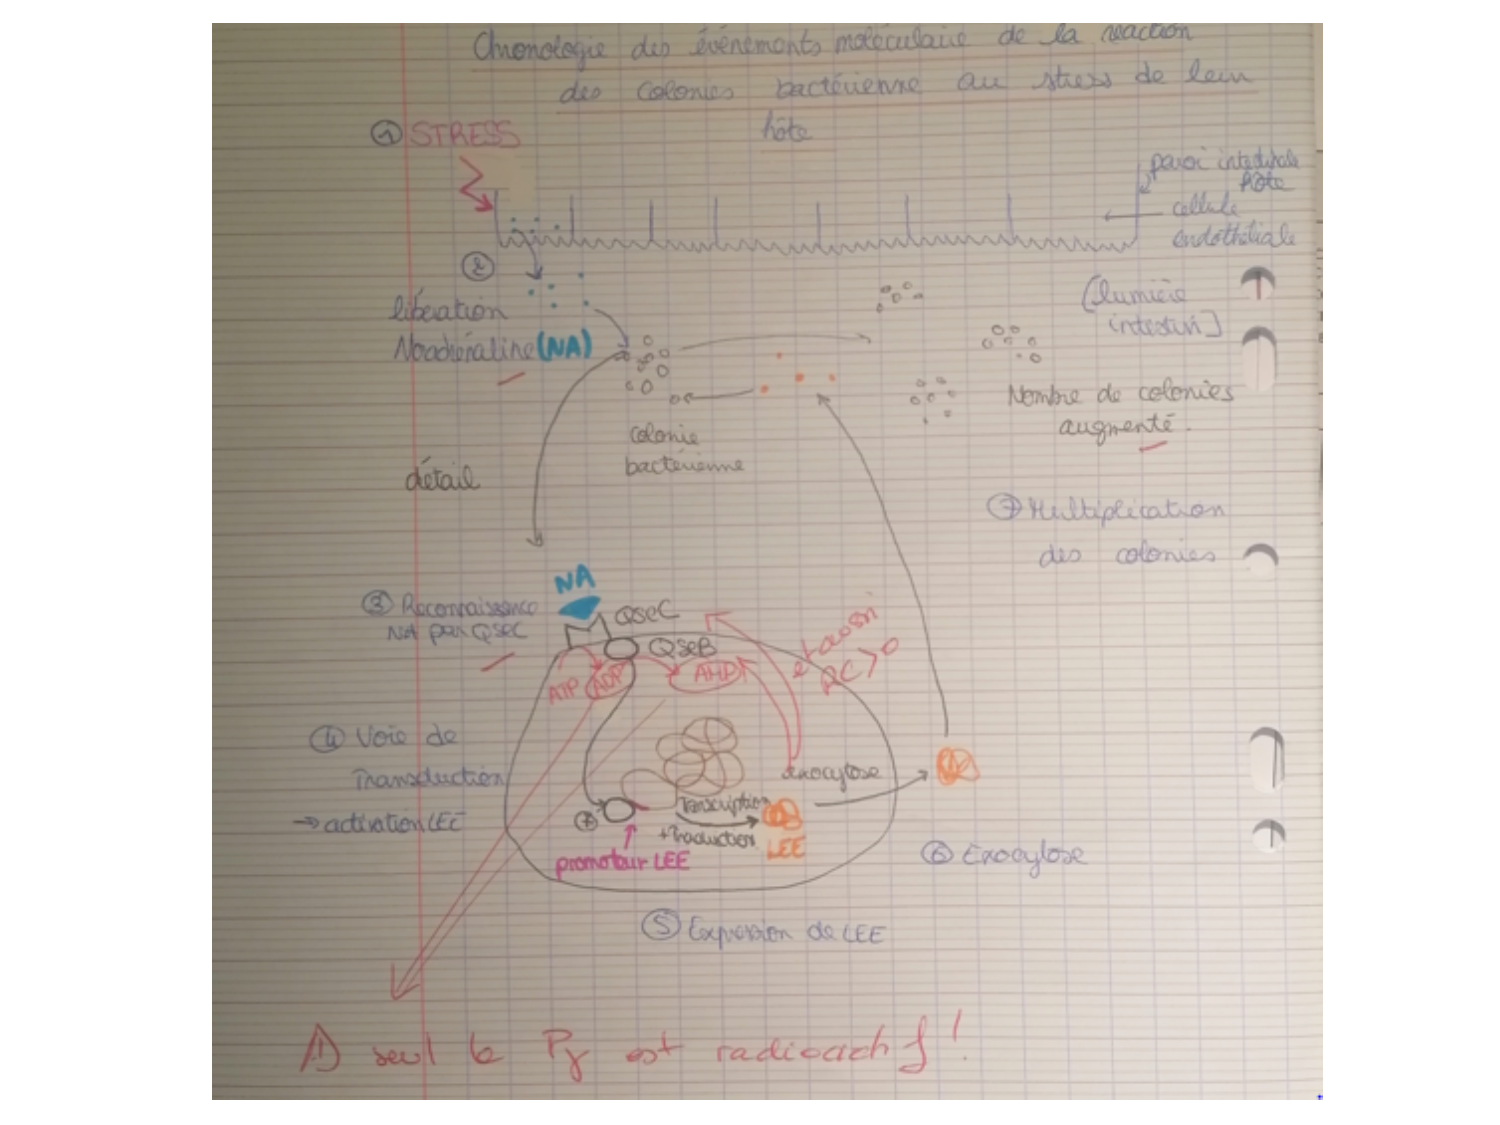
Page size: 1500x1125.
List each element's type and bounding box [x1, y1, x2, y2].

picture [212, 23, 1323, 1100]
